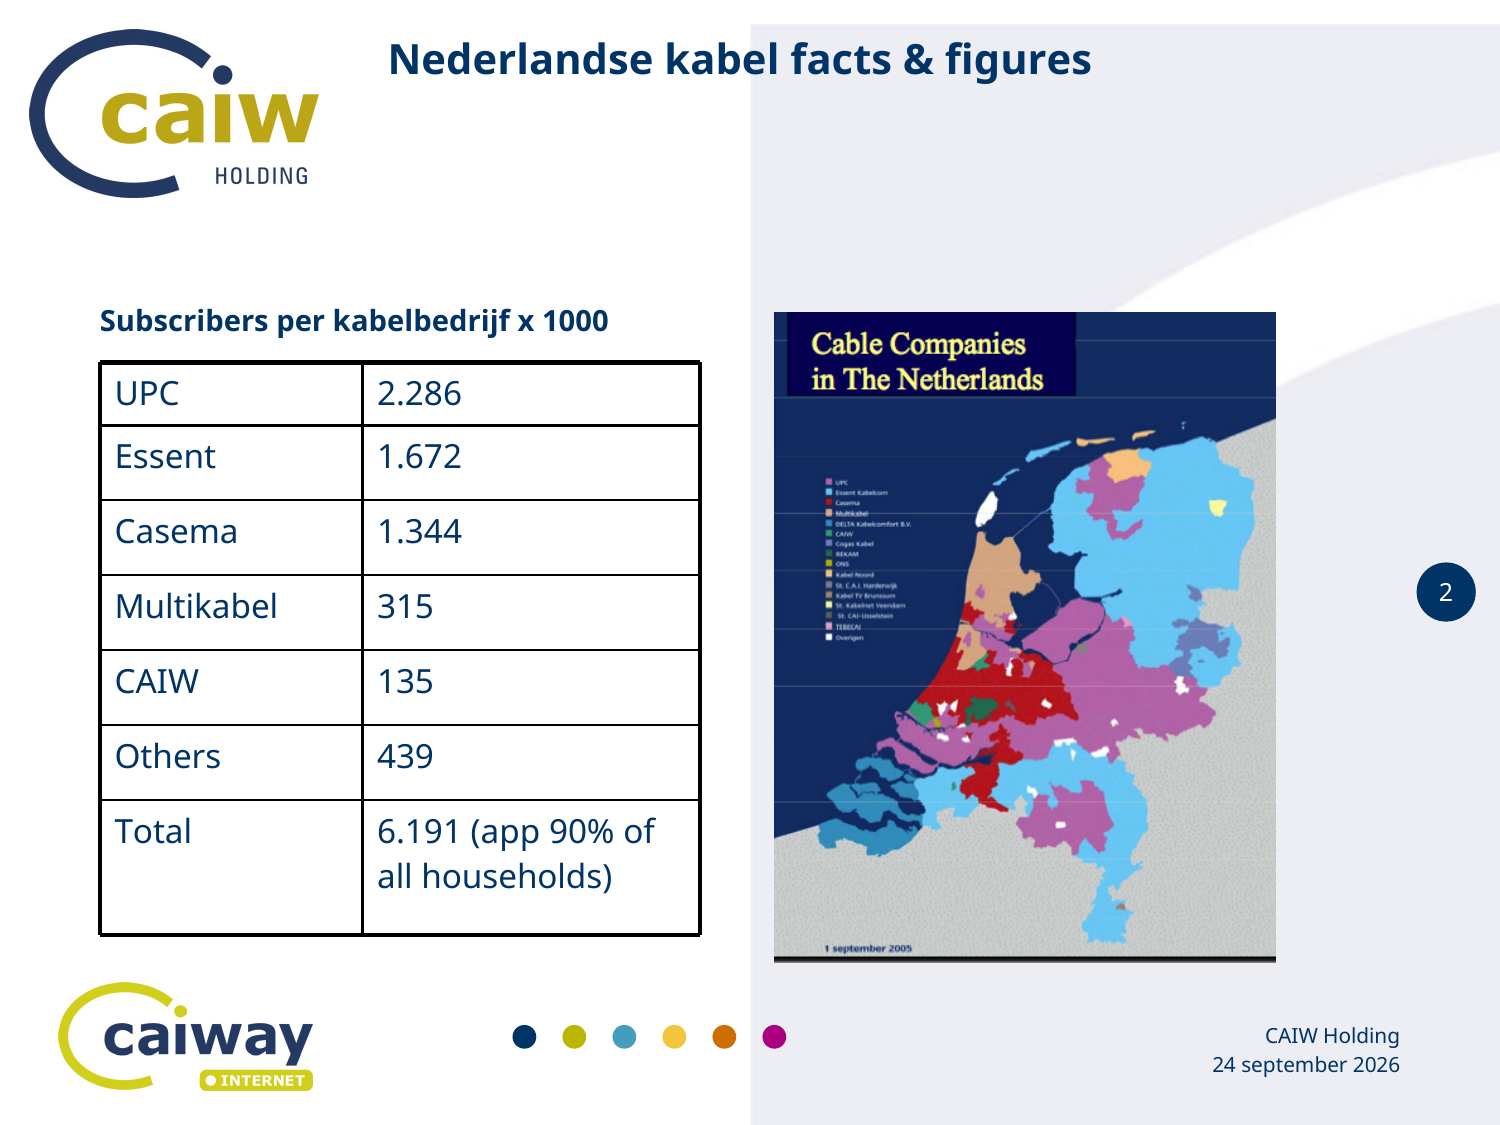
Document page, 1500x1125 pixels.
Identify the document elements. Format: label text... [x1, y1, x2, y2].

picture [29, 29, 319, 198]
text_box 1.672 [364, 427, 698, 499]
text_box 2.286 [364, 365, 698, 424]
picture [58, 982, 313, 1091]
text_box 315 [364, 576, 698, 649]
text_box 135 [364, 651, 698, 724]
title Nederlandse kabel facts & figures [387, 29, 1400, 230]
text_box 1.344 [364, 501, 698, 574]
text_box Essent [102, 427, 361, 499]
list Subscribers per kabelbedrijf x 1000 [99, 299, 1401, 938]
picture [750, 24, 1500, 1125]
text_box CAIW [102, 651, 361, 724]
text_box Others [102, 726, 361, 799]
text_box 6.191 (app 90% of all households) [364, 801, 698, 933]
text_box Casema [102, 501, 361, 574]
text_box Multikabel [102, 576, 361, 649]
text_box UPC [102, 365, 361, 424]
text_box Total [102, 801, 361, 933]
text_box 439 [364, 726, 698, 799]
